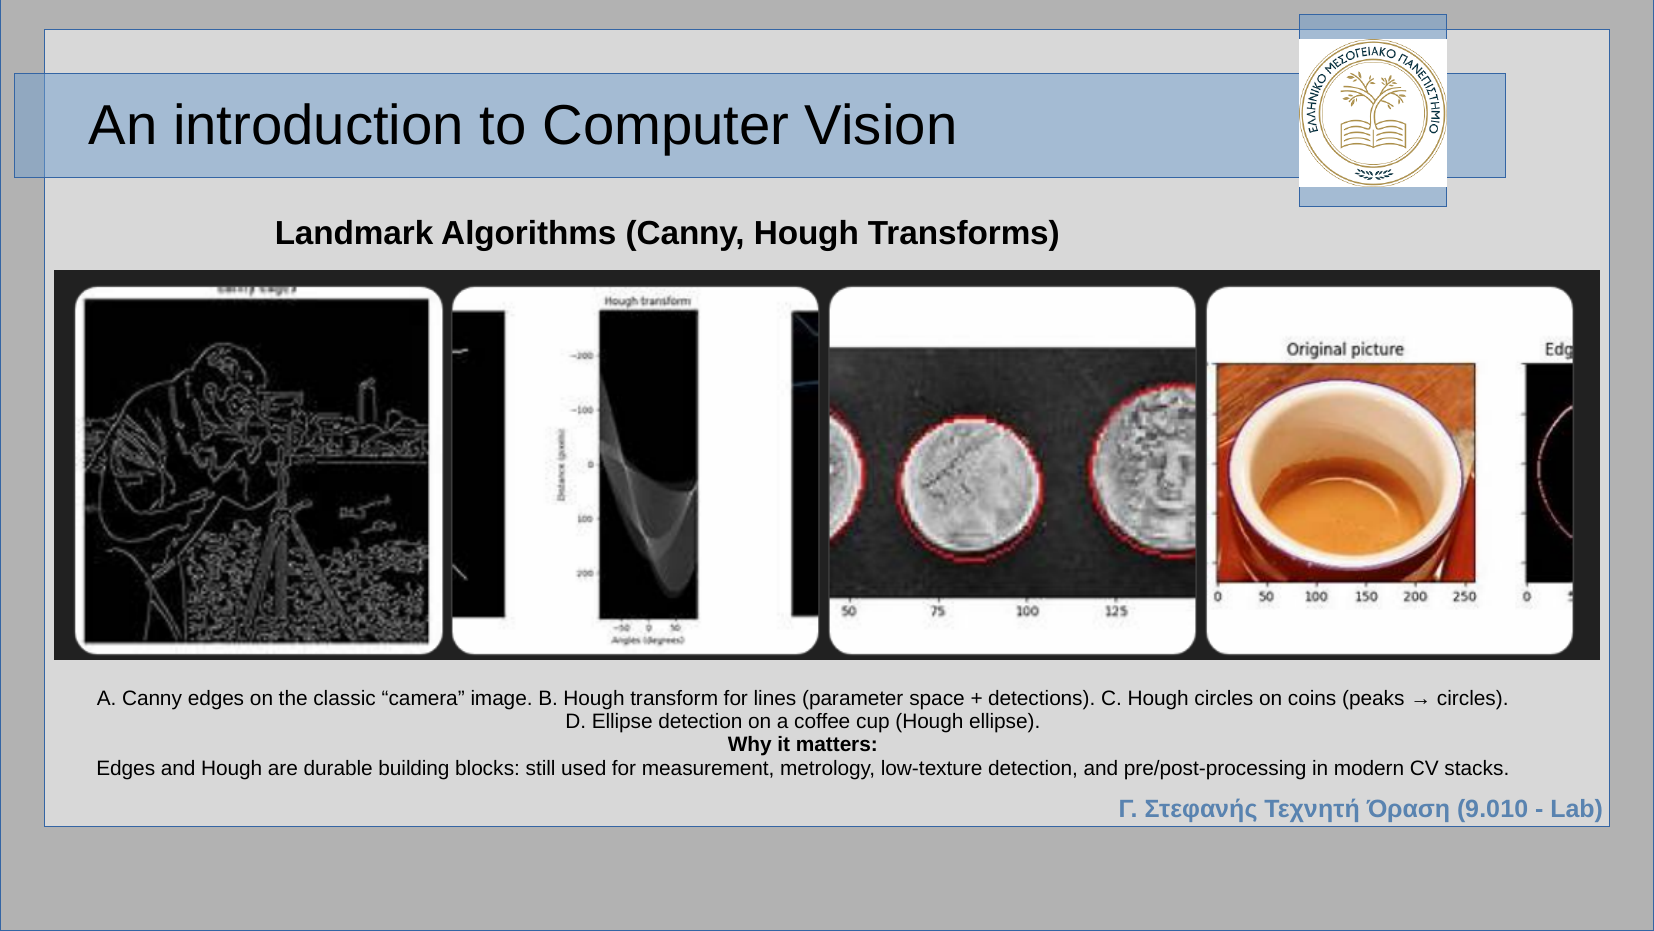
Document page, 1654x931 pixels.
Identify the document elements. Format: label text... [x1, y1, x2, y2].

title An introduction to Computer Vision [88, 73, 1299, 178]
text_box A. Canny edges on the classic “camera” image. B. Hough transform for lines (parameter space + detections). C. Hough circles on coins (peaks → circles). D. Ellipse detection on a coffee cup (Hough ellipse). Why it matters: Edges and Hough are durable building blocks: still used for measurement, metrology, low-texture detection, and pre/post-processing in modern CV stacks. [70, 679, 1536, 788]
text_box Landmark Algorithms (Canny, Hough Transforms) [66, 206, 1270, 259]
text_box Γ. Στεφανής Τεχνητή Όραση (9.010 - Lab) [1092, 772, 1630, 844]
title An introduction to Computer Vision [1447, 73, 1506, 178]
picture [1299, 39, 1447, 187]
picture [54, 270, 1600, 660]
